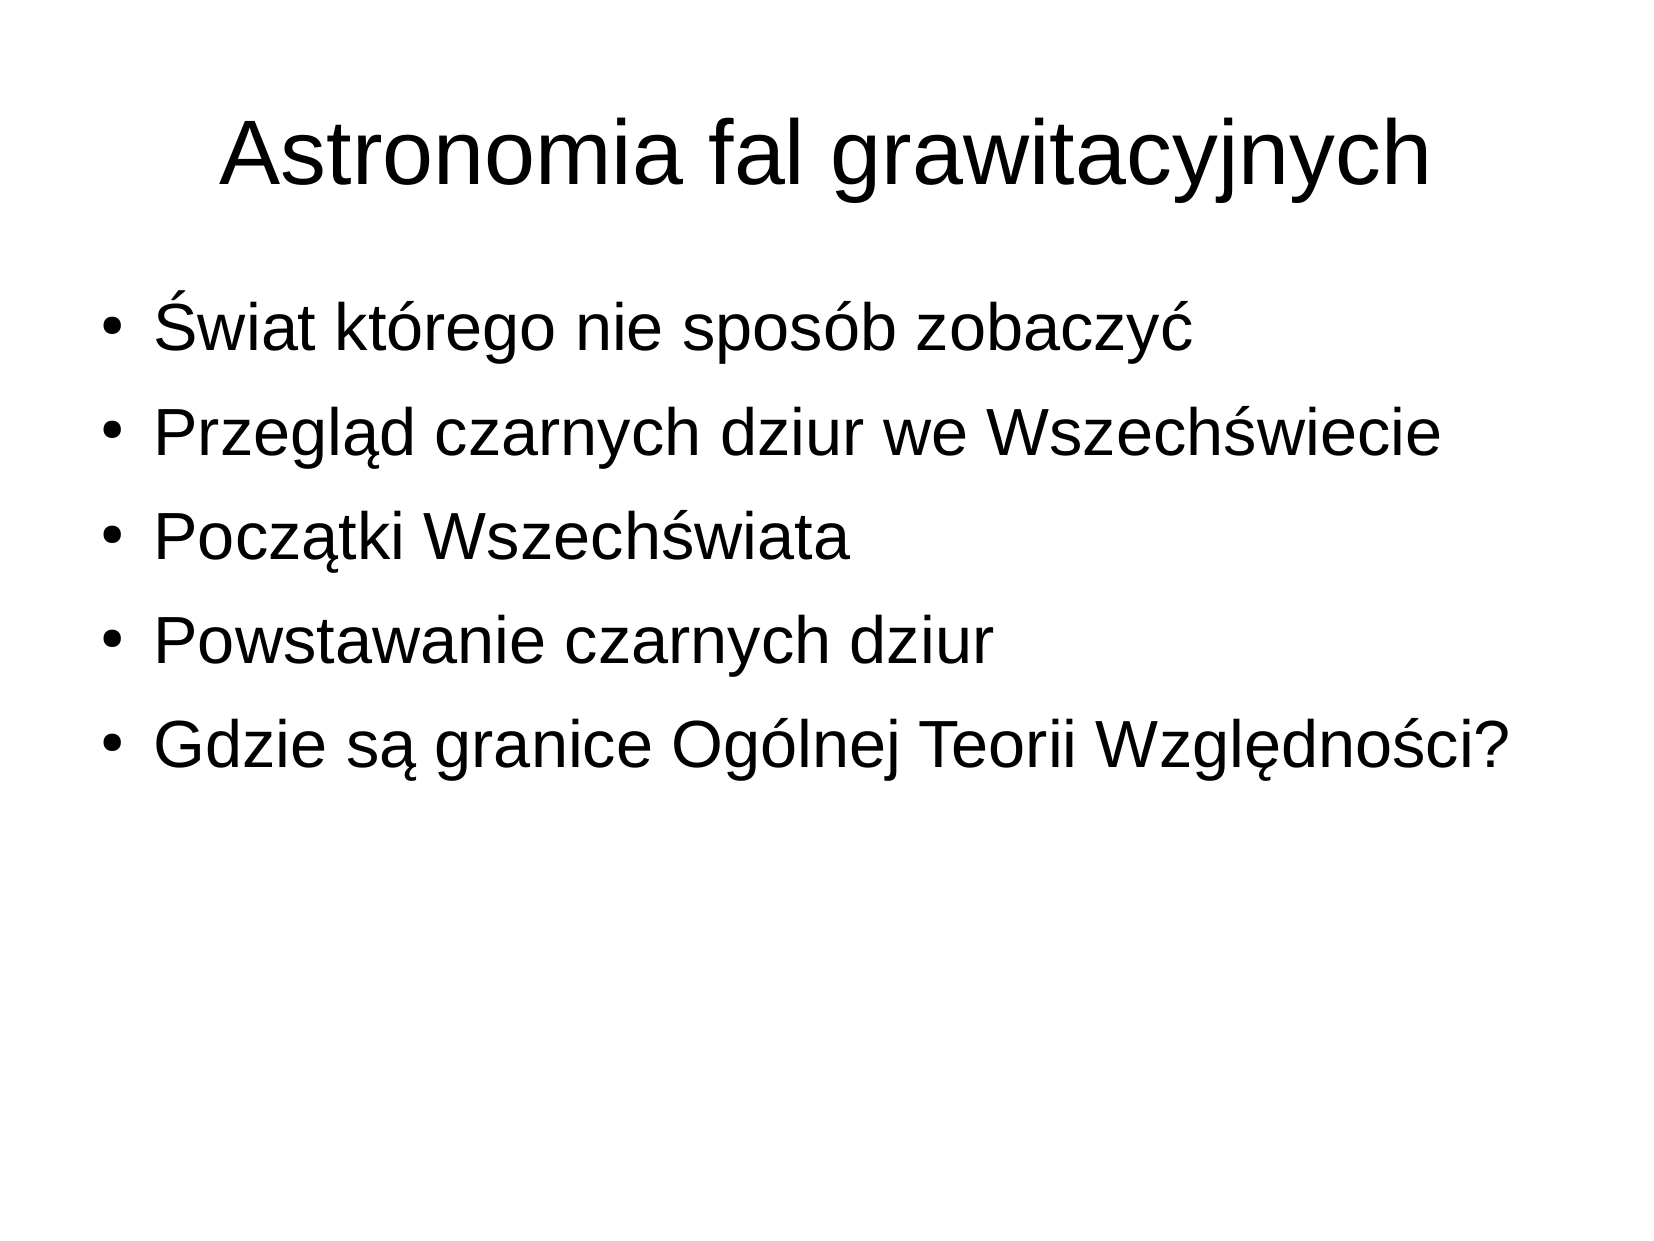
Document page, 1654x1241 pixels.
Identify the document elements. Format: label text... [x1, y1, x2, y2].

title Astronomia fal grawitacyjnych [82, 49, 1571, 257]
list Świat którego nie sposób zobaczyć Przegląd czarnych dziur we Wszechświecie Początki Wszechświata Powstawanie czarnych dziur Gdzie są granice Ogólnej Teorii Względności? [82, 290, 1571, 1109]
